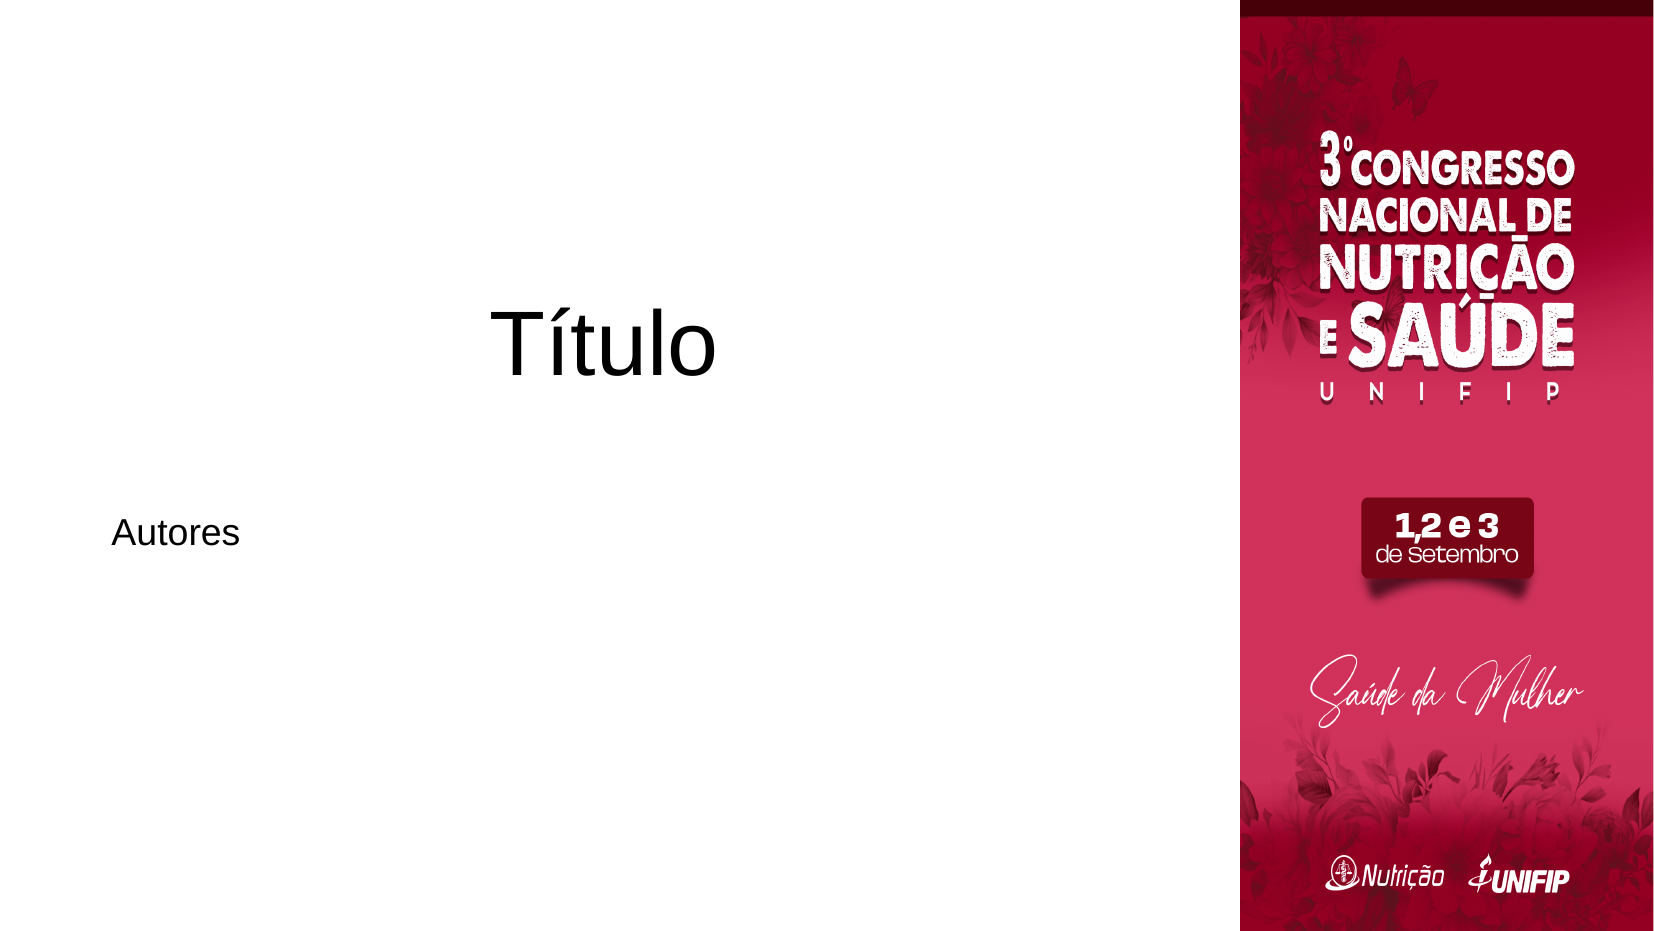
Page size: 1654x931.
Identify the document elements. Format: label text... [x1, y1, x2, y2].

picture [1240, 0, 1654, 931]
text_box Autores [96, 504, 266, 562]
title Título [171, 265, 1063, 422]
